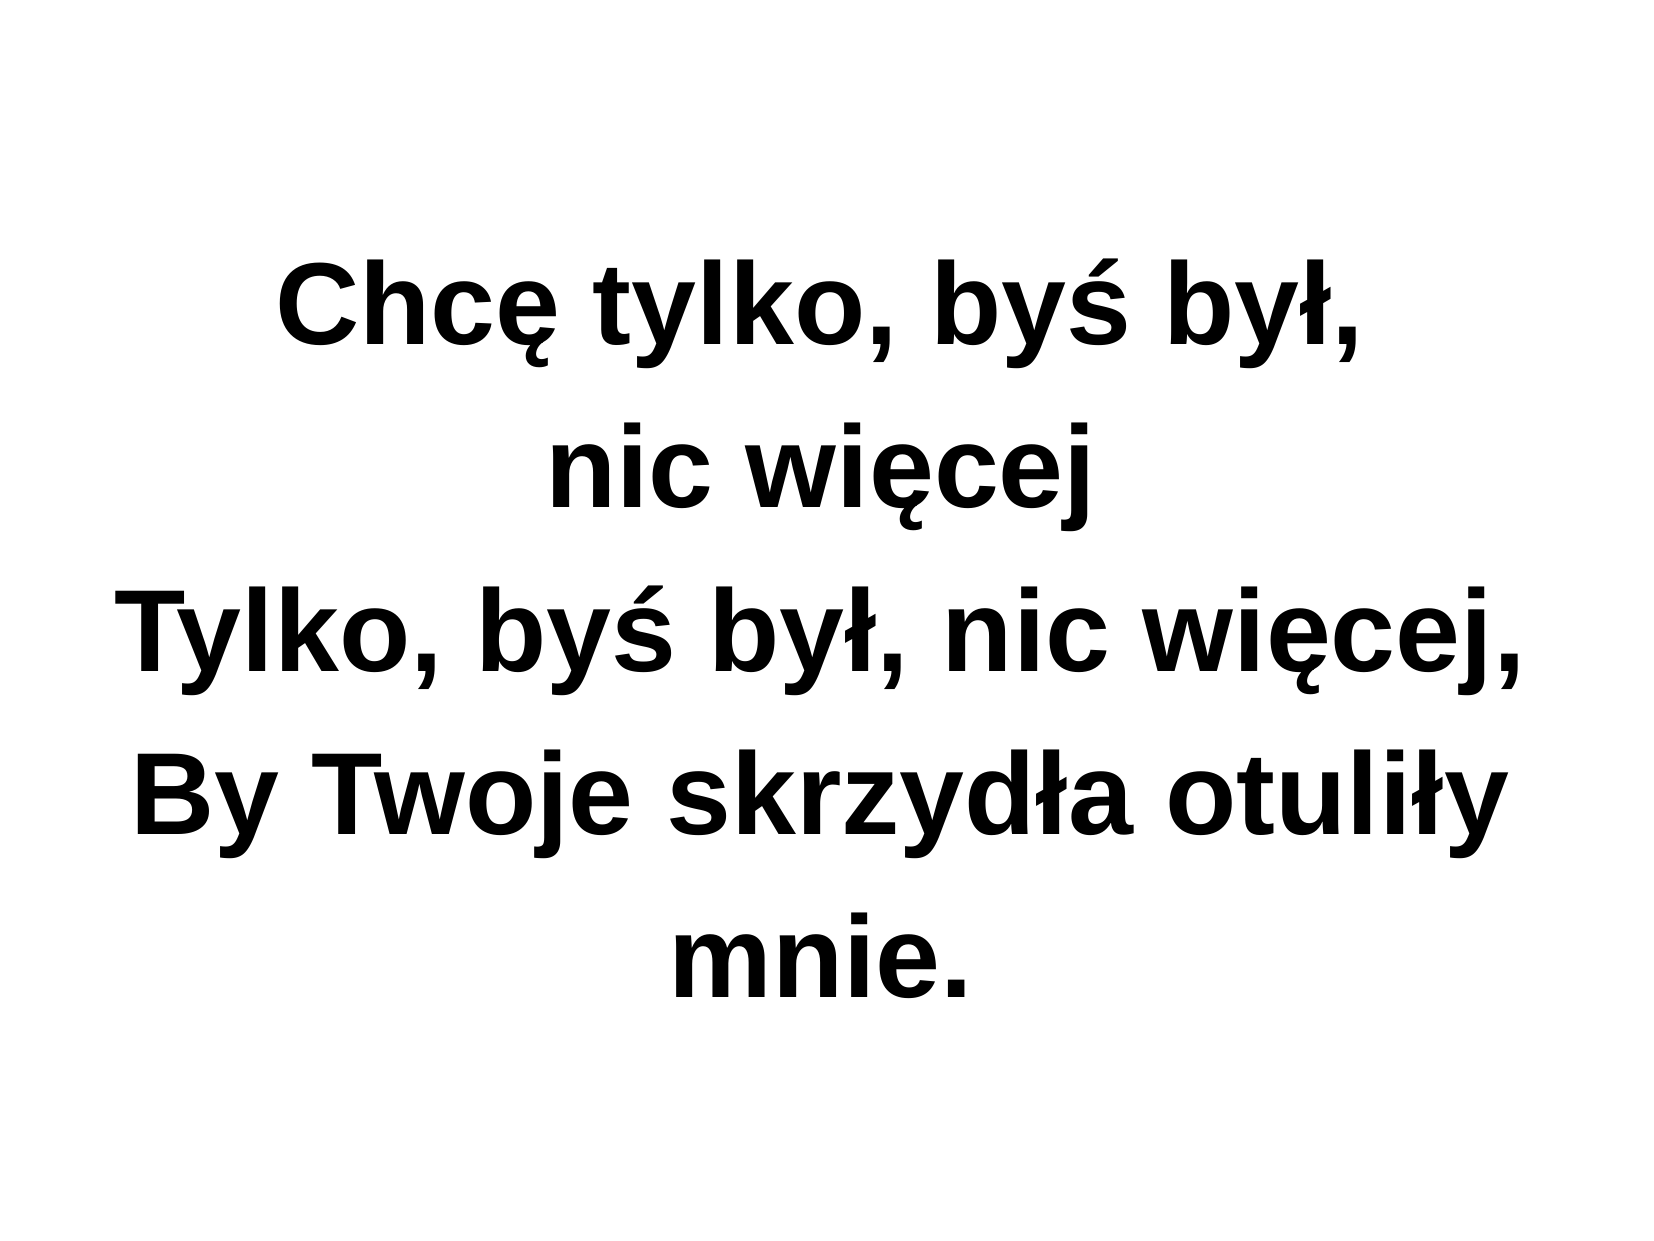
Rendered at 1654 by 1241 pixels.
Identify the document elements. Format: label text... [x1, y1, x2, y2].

subtitle Chcę tylko, byś był, nic więcej Tylko, byś był, nic więcej, By Twoje skrzydła otuliły mnie. [0, 0, 1642, 1229]
